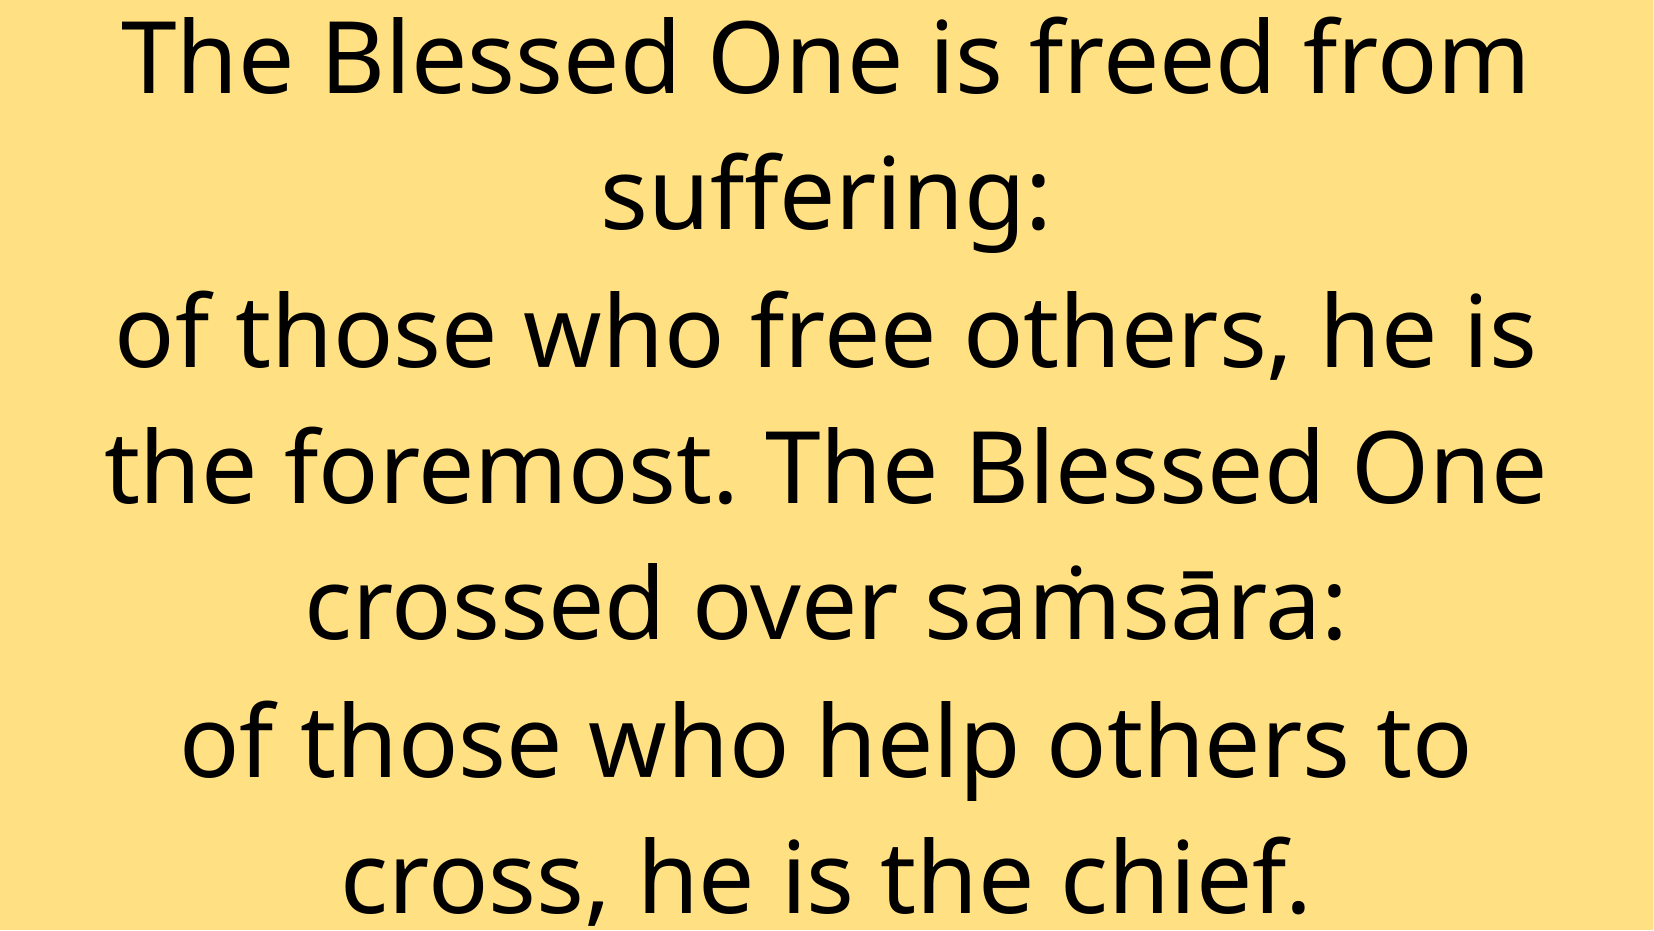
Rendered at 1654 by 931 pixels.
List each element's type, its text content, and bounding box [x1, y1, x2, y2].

subtitle The Blessed One is freed from suffering: of those who free others, he is the foremost. The Blessed One crossed over saṁsāra: of those who help others to cross, he is the chief. [82, 0, 1571, 931]
